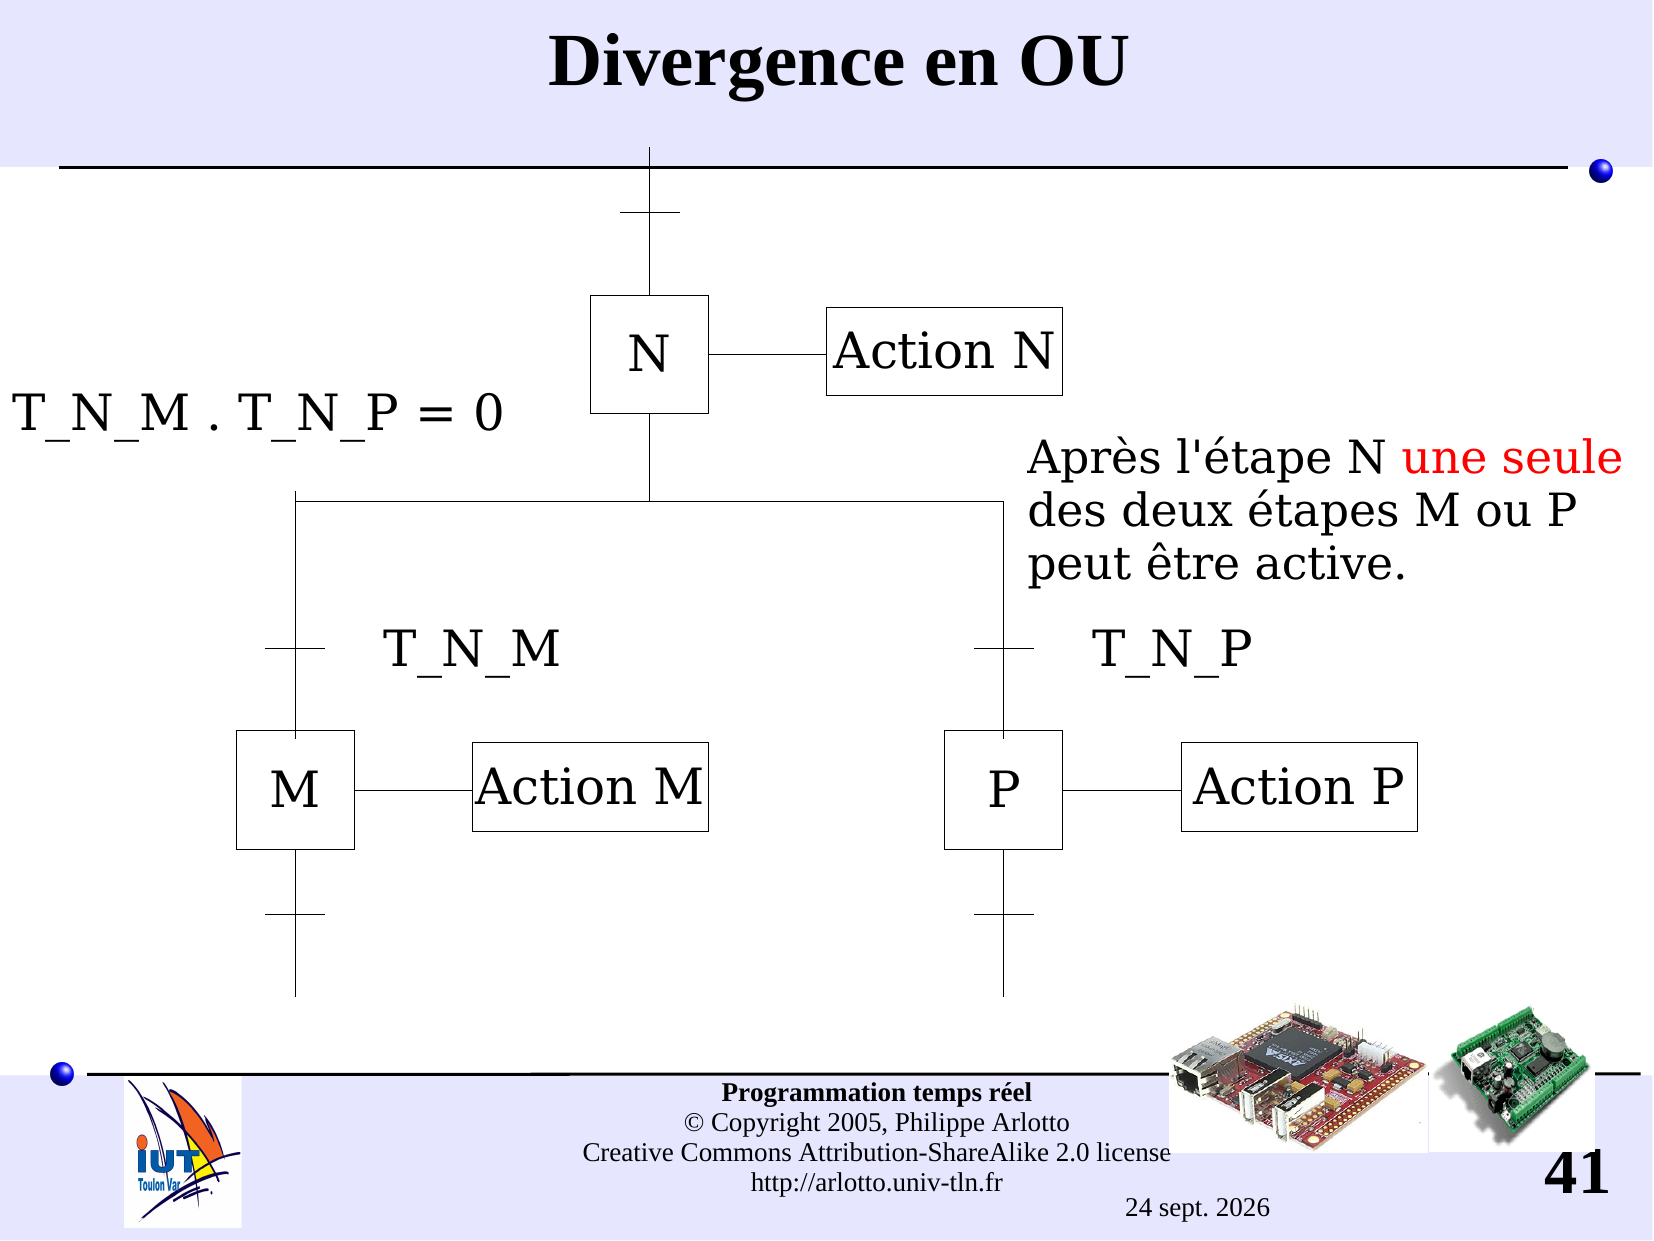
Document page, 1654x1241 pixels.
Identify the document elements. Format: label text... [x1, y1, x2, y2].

text_box T_N_M [383, 620, 563, 679]
text_box Action P [1181, 742, 1418, 832]
picture [1429, 1000, 1595, 1152]
text_box T_N_M . T_N_P = 0 [12, 383, 532, 443]
text_box T_N_P [1092, 620, 1254, 679]
text_box N [590, 295, 709, 414]
text_box Après l'étape N une seule des deux étapes M ou P peut être active. [1027, 430, 1624, 591]
text_box P [944, 730, 1063, 850]
text_box M [236, 730, 355, 850]
text_box Action N [826, 307, 1063, 396]
text_box Action M [472, 742, 709, 832]
picture [1169, 1000, 1428, 1153]
title Divergence en OU [95, 14, 1585, 107]
